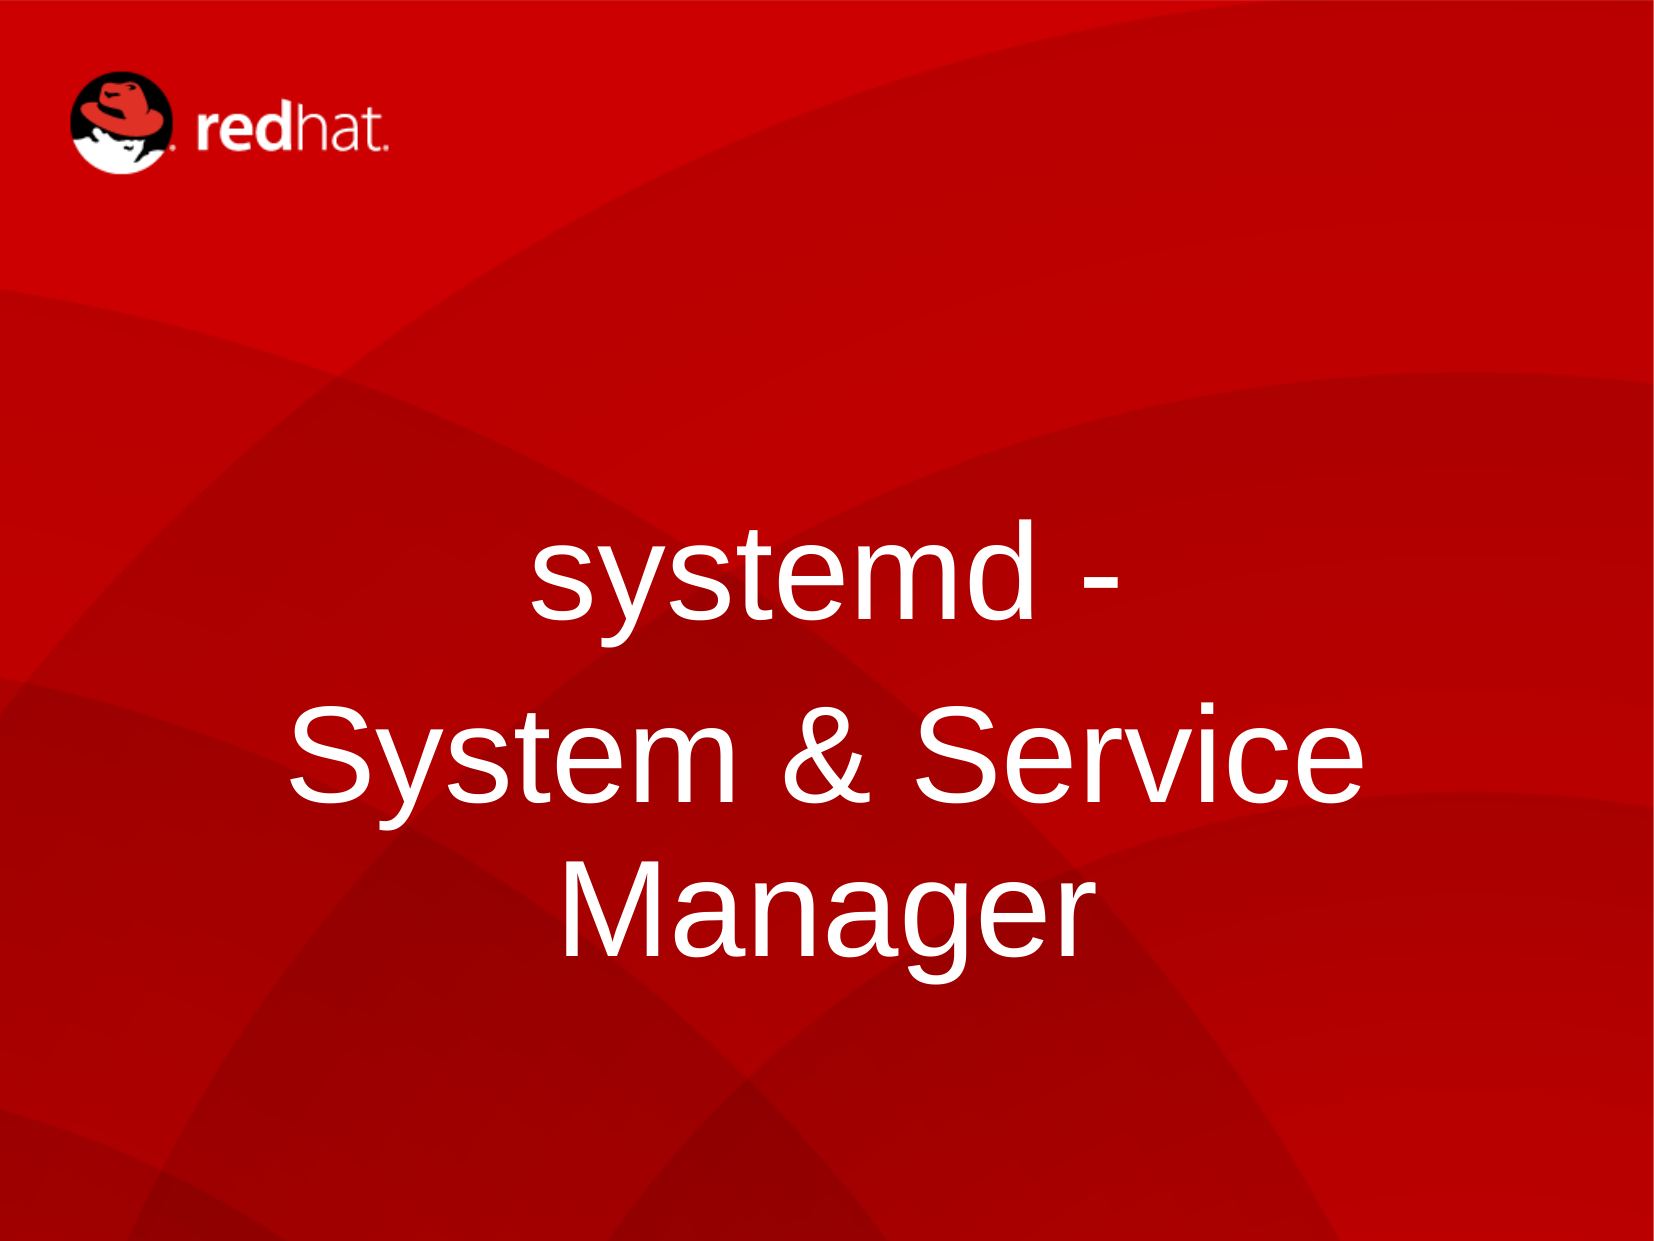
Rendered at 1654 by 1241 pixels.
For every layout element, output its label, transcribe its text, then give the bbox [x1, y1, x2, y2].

picture [0, 0, 1654, 495]
list systemd - System & Service Manager [0, 495, 1654, 1241]
